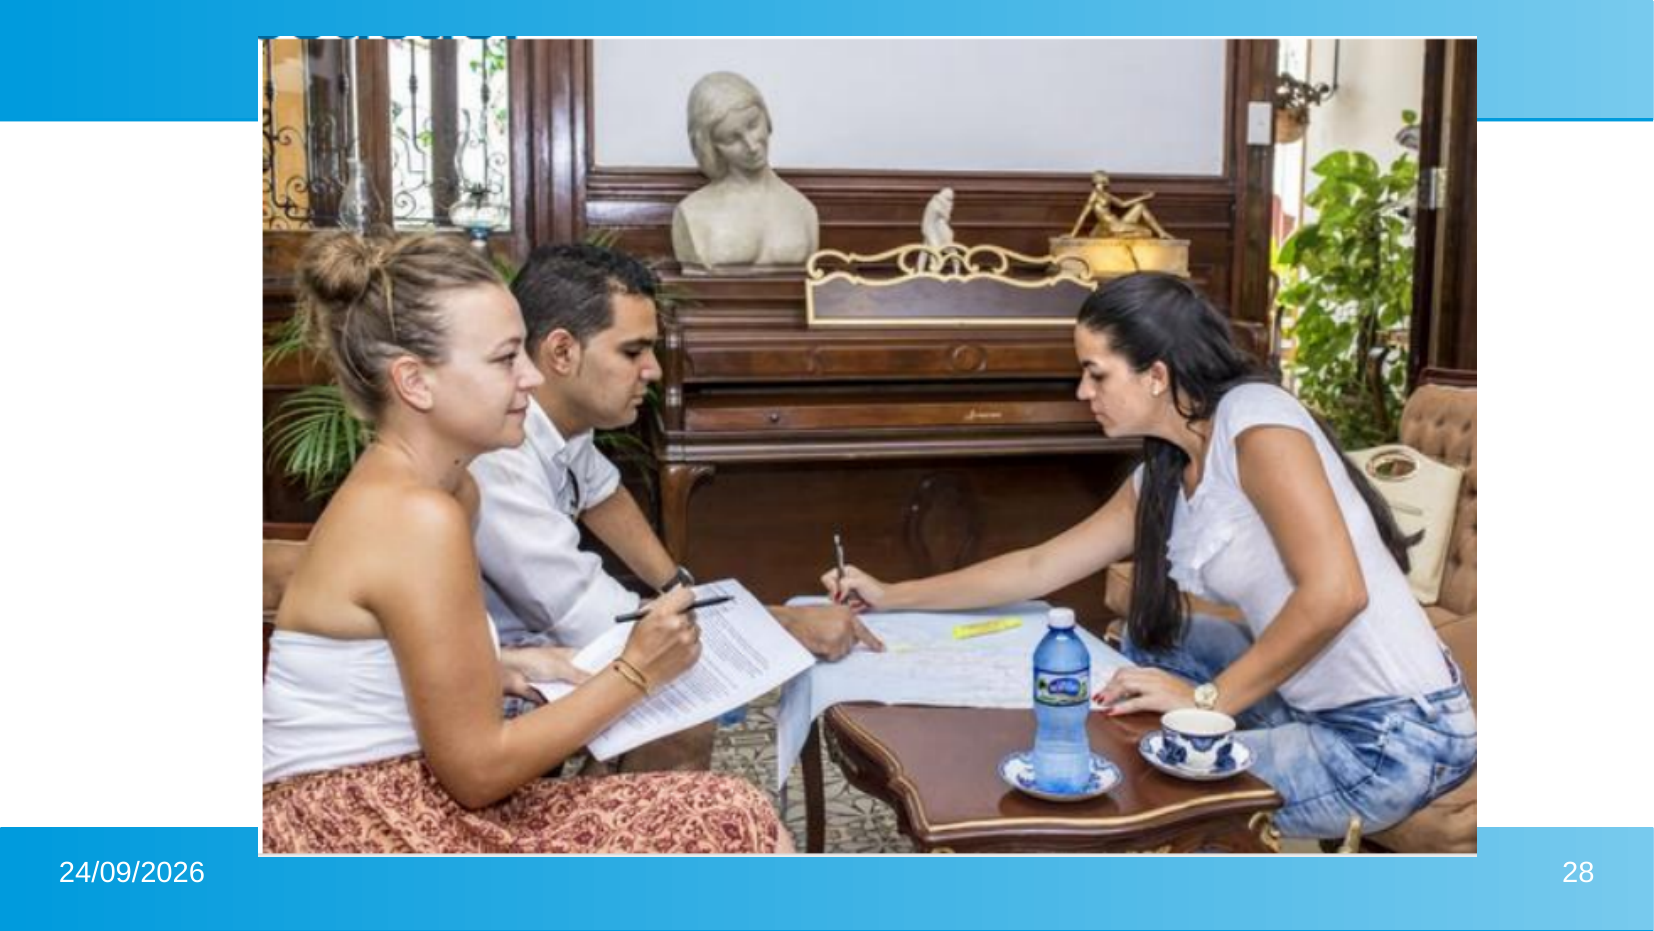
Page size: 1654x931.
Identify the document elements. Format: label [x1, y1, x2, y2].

picture [258, 36, 1477, 857]
